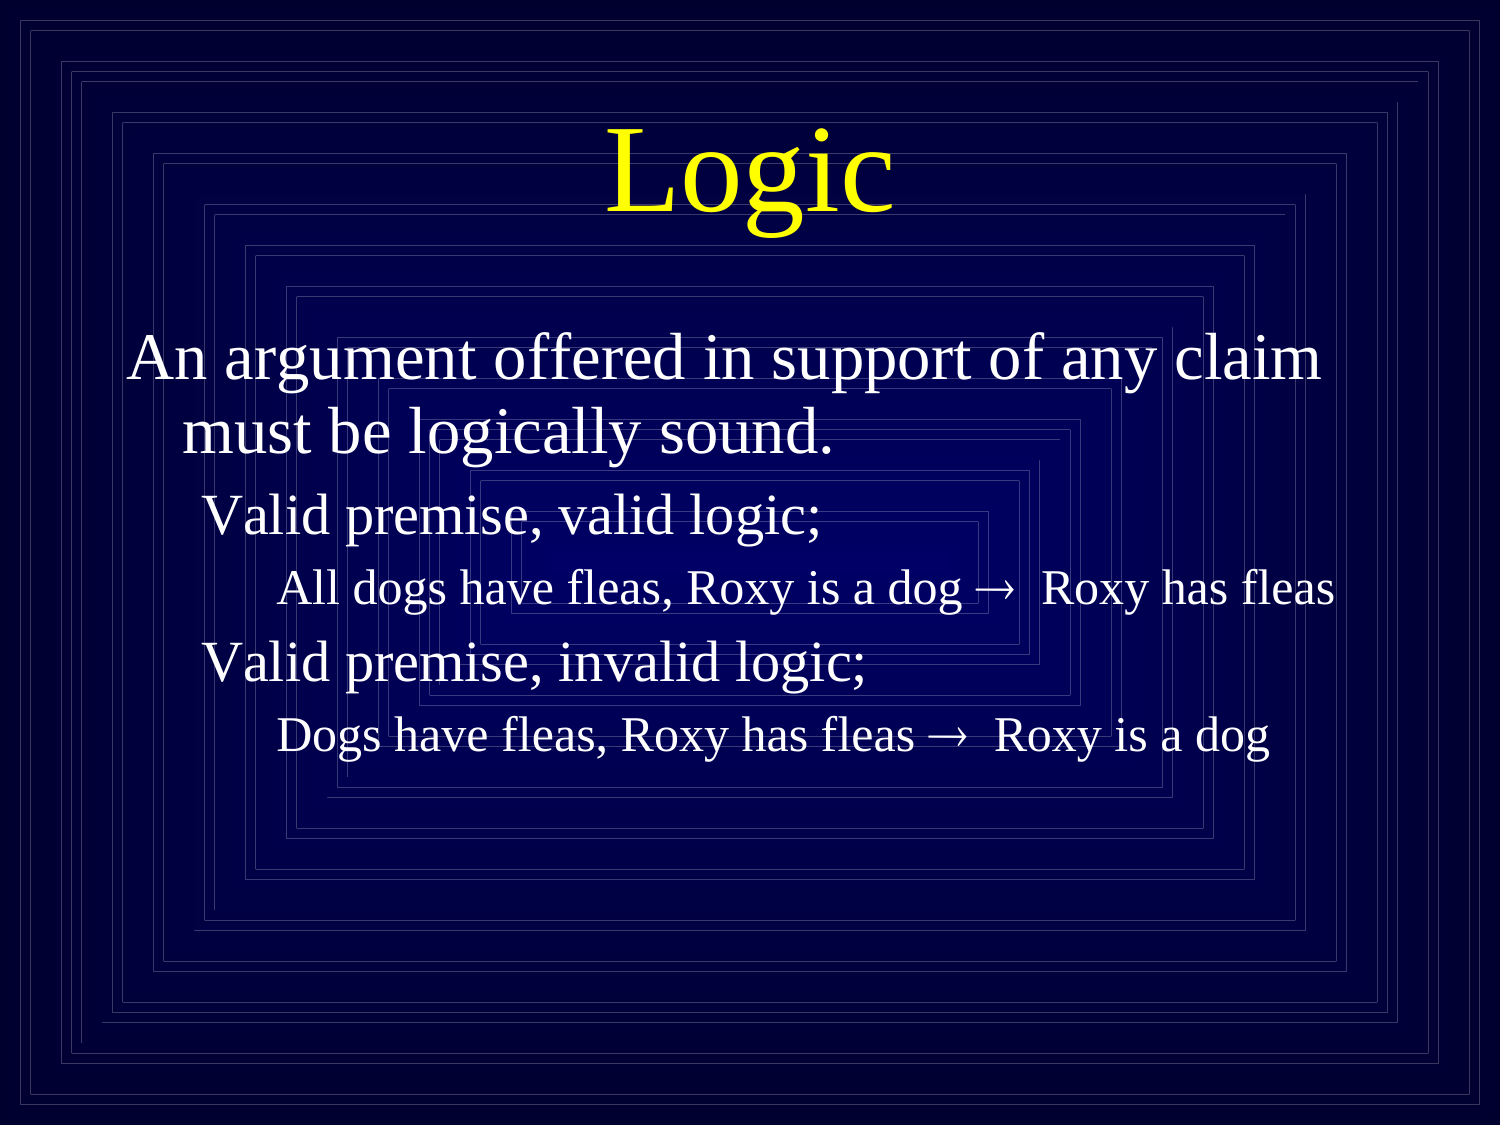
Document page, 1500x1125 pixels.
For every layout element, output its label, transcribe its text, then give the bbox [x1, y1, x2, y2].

list An argument offered in support of any claim must be logically sound. Valid premise, valid logic; All dogs have fleas, Roxy is a dog Roxy has fleas Valid premise, invalid logic; Dogs have fleas, Roxy has fleas Roxy is a dog [111, 312, 1387, 1006]
title Logic [112, 86, 1388, 252]
